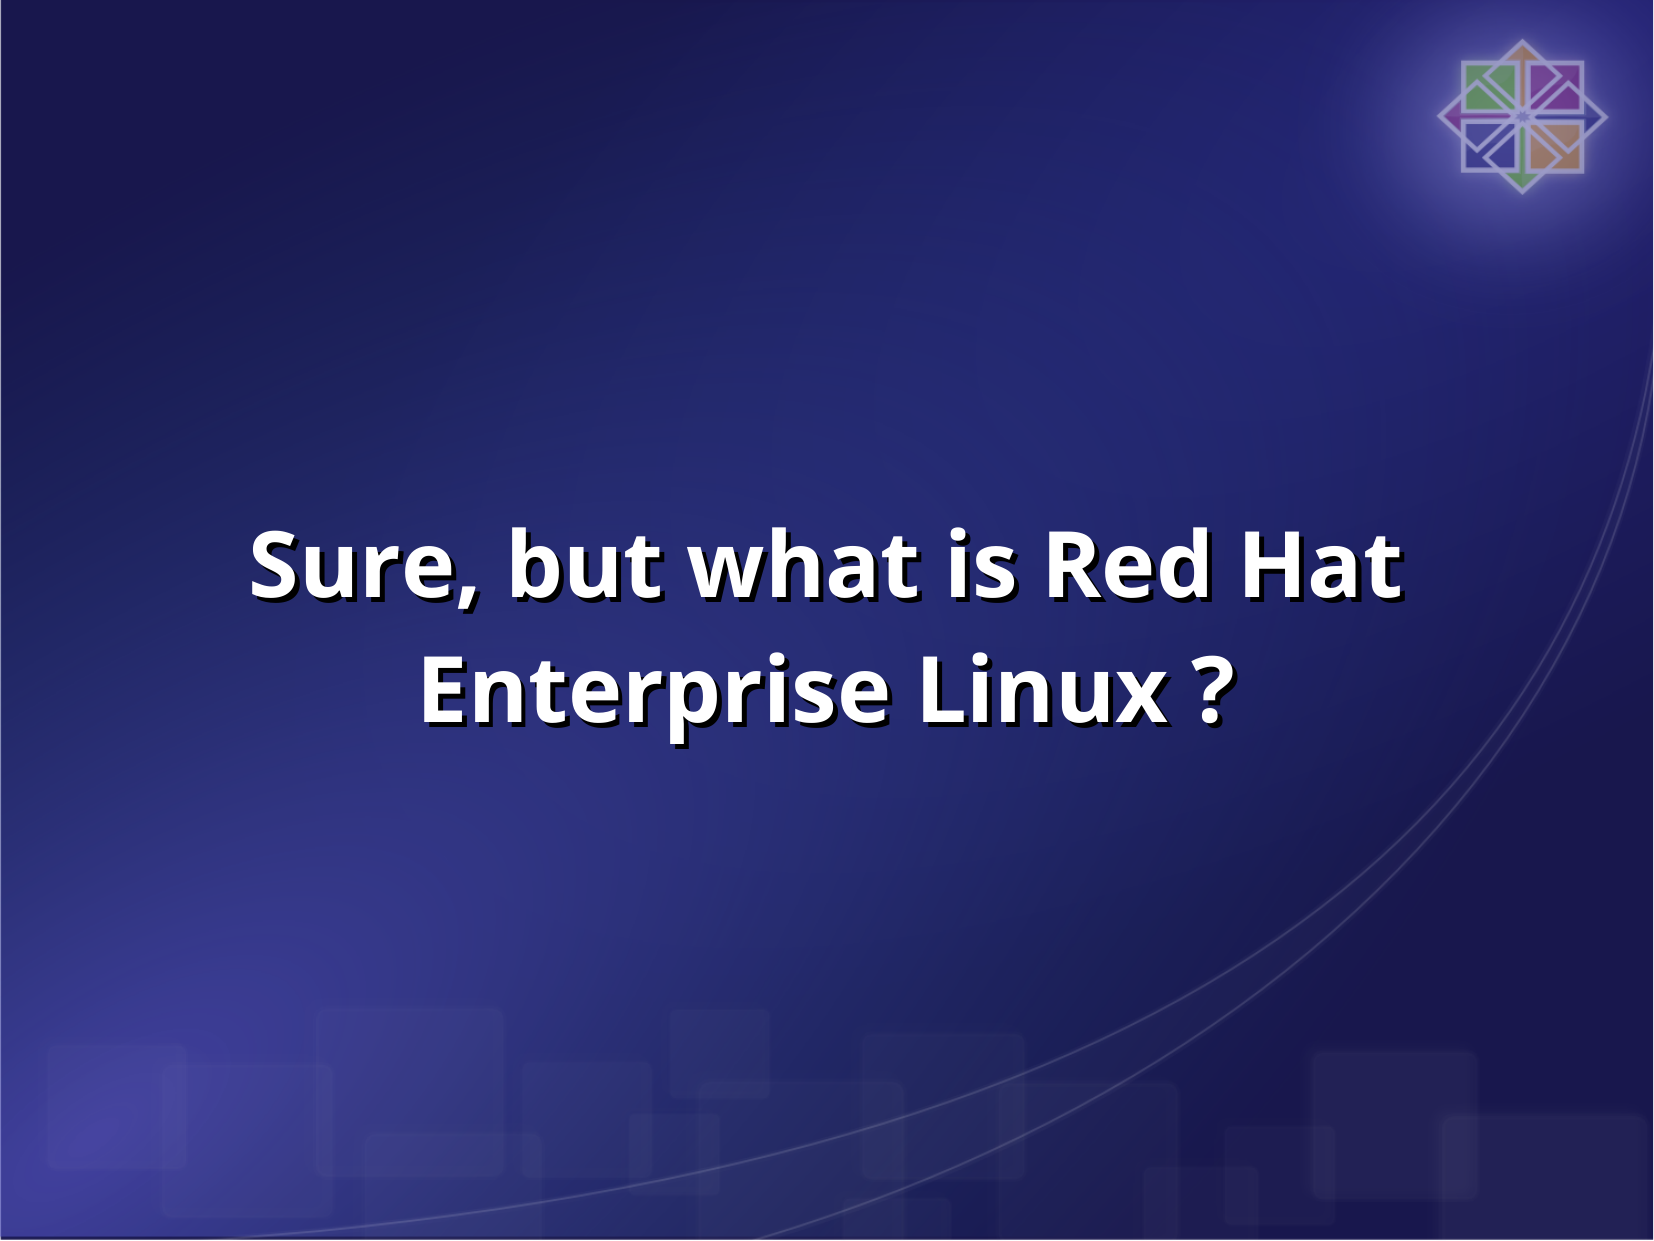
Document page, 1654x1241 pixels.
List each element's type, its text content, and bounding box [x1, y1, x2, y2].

picture [0, 0, 1654, 1241]
title Sure, but what is Red Hat Enterprise Linux ? [82, 49, 1571, 1201]
